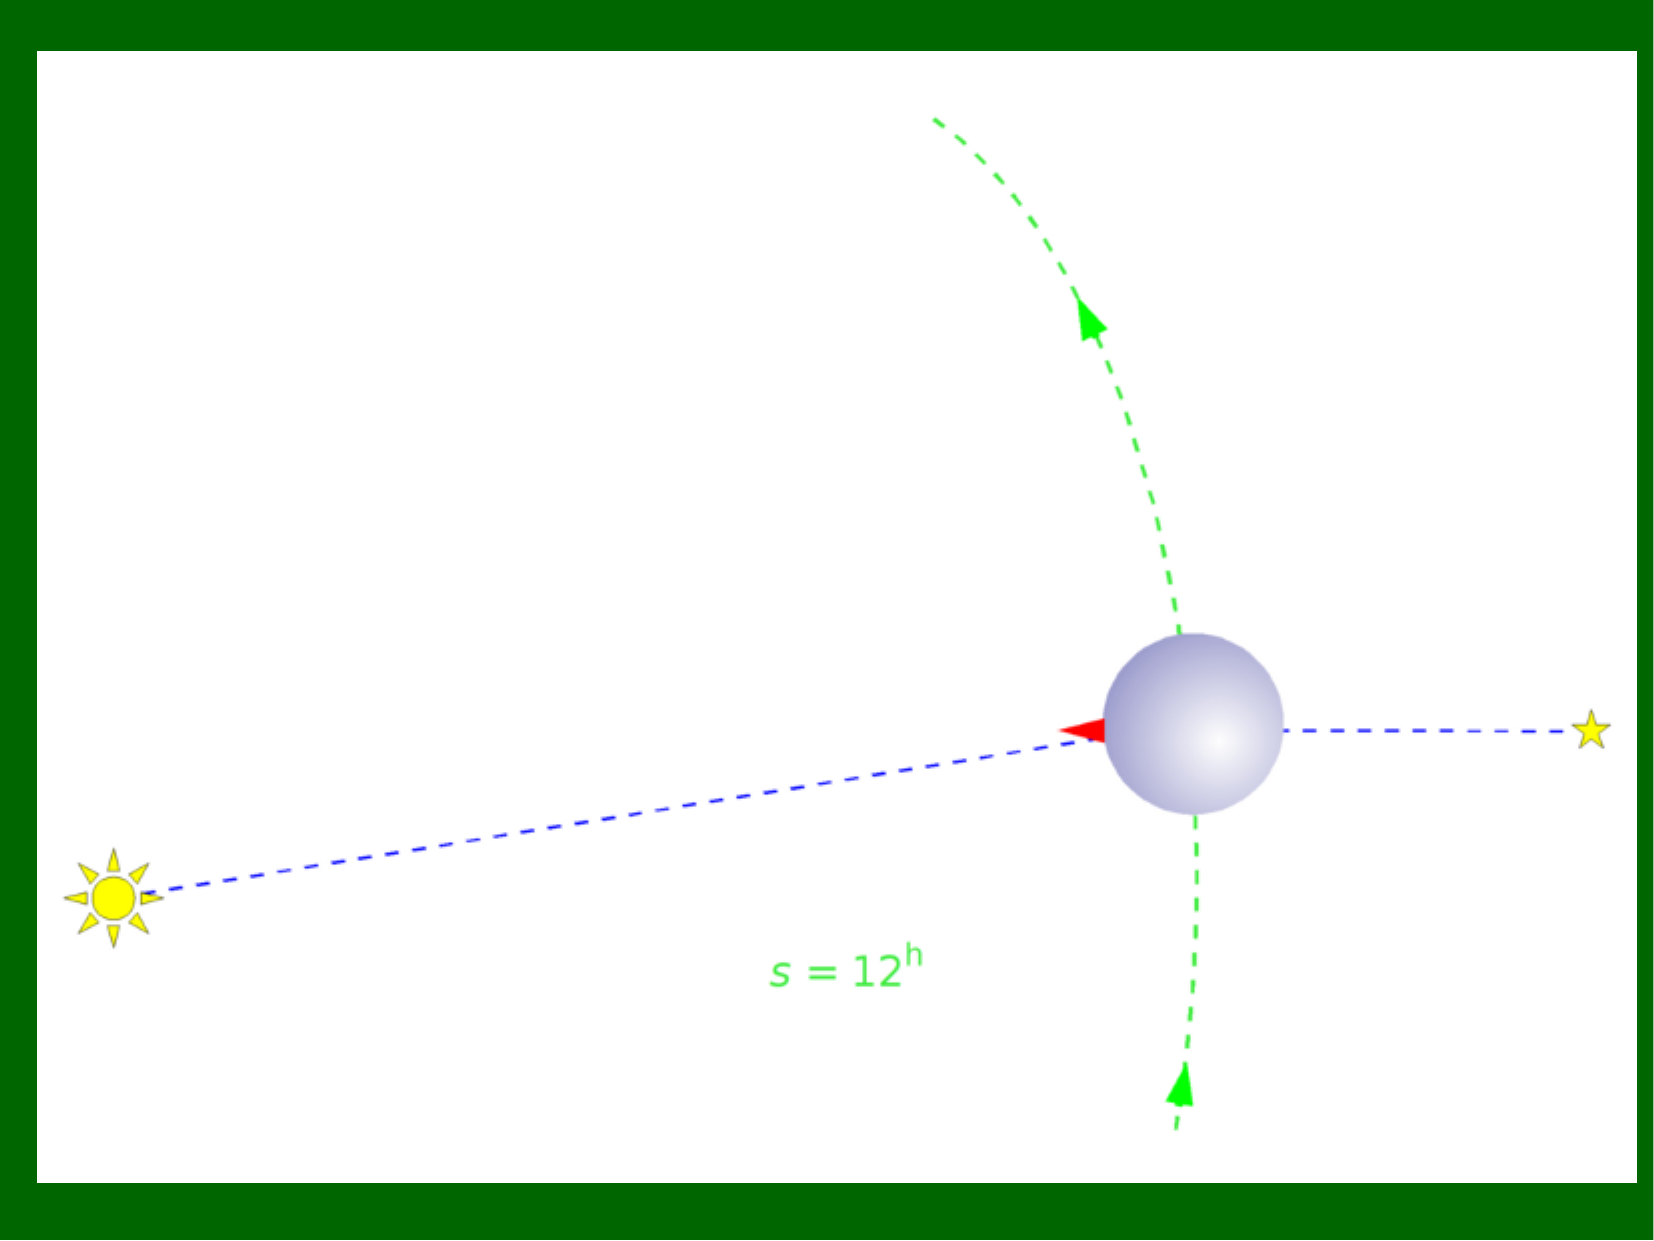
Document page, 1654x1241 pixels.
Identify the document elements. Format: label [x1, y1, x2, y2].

picture [37, 51, 1637, 1183]
